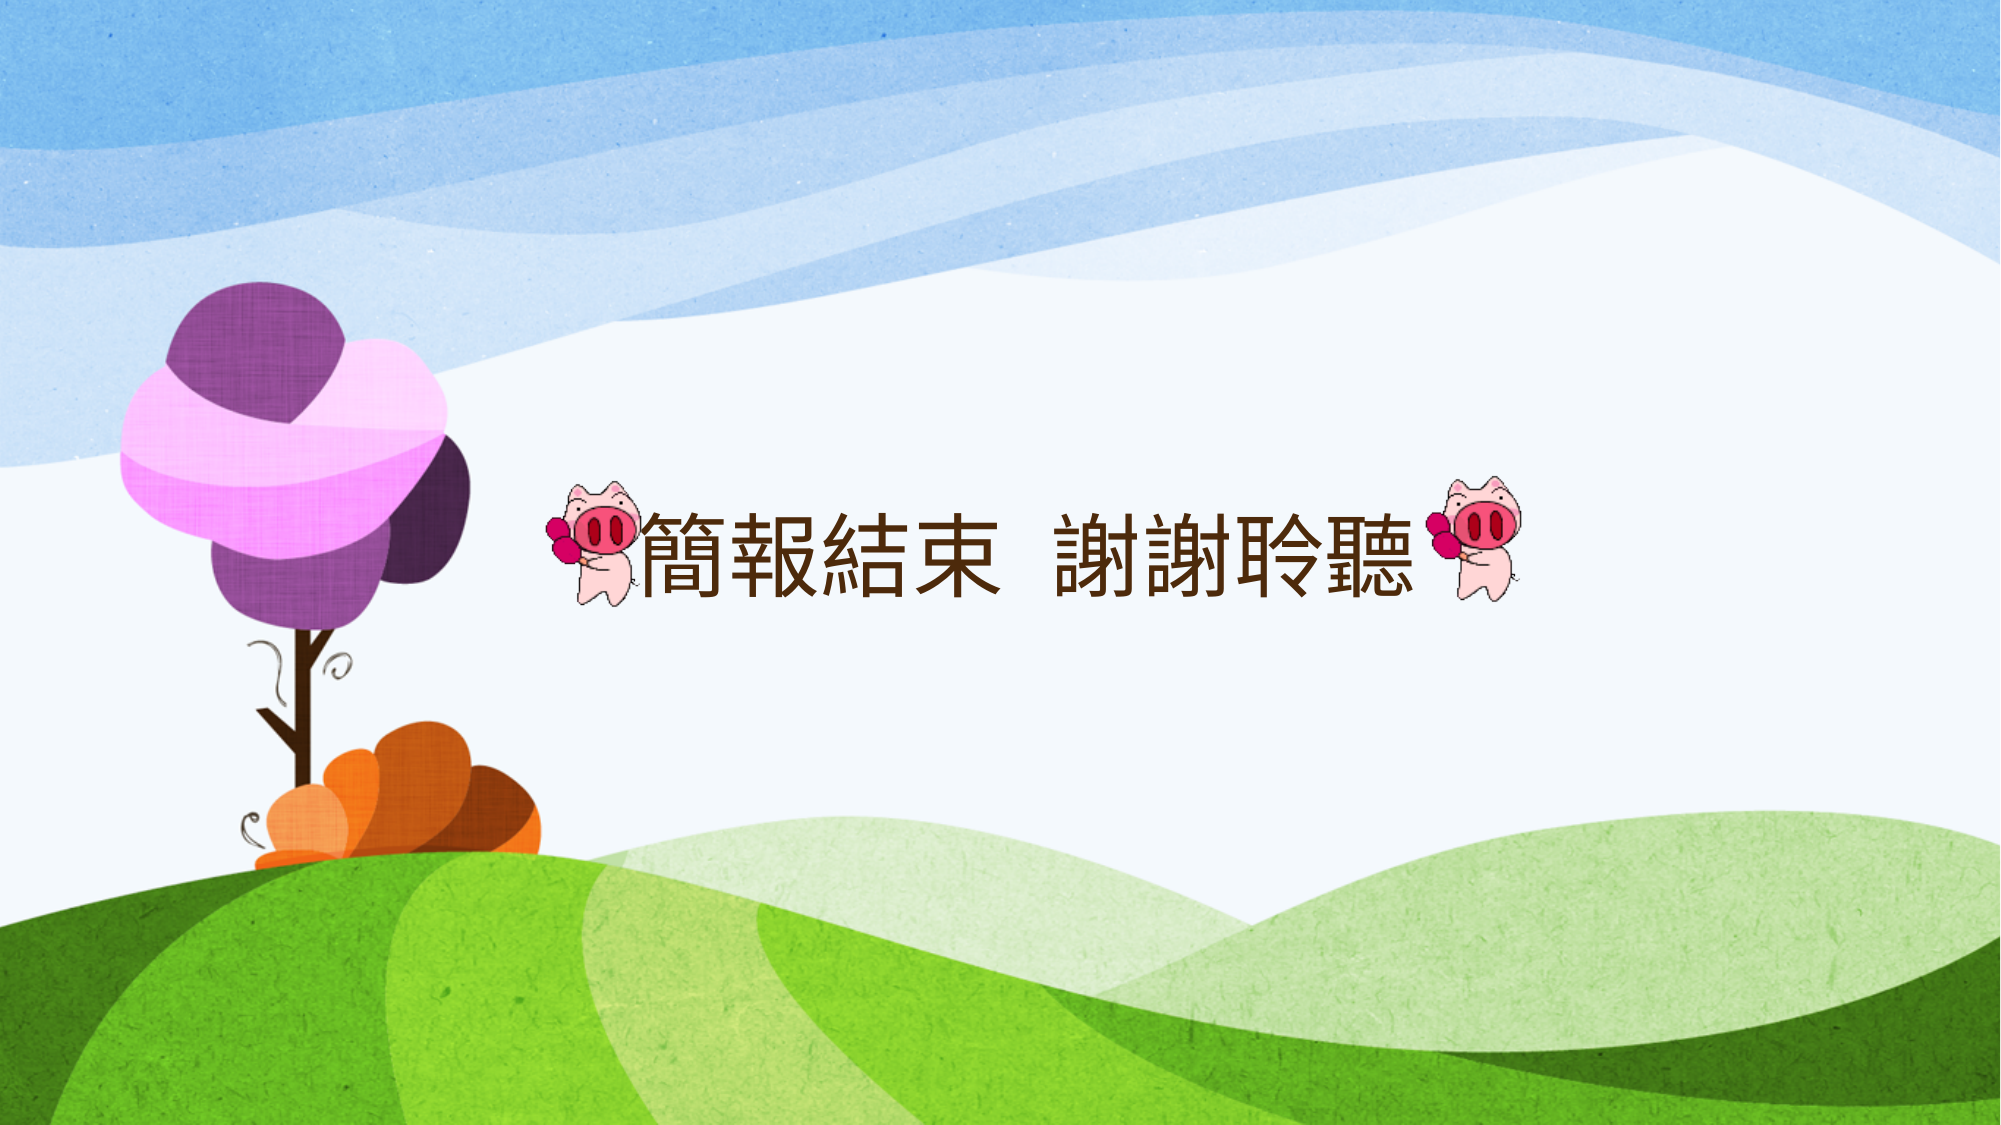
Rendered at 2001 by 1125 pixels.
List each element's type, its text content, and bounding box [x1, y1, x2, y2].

picture [0, 0, 2001, 1125]
title 簡報結束 謝謝聆聽 [621, 317, 1747, 618]
